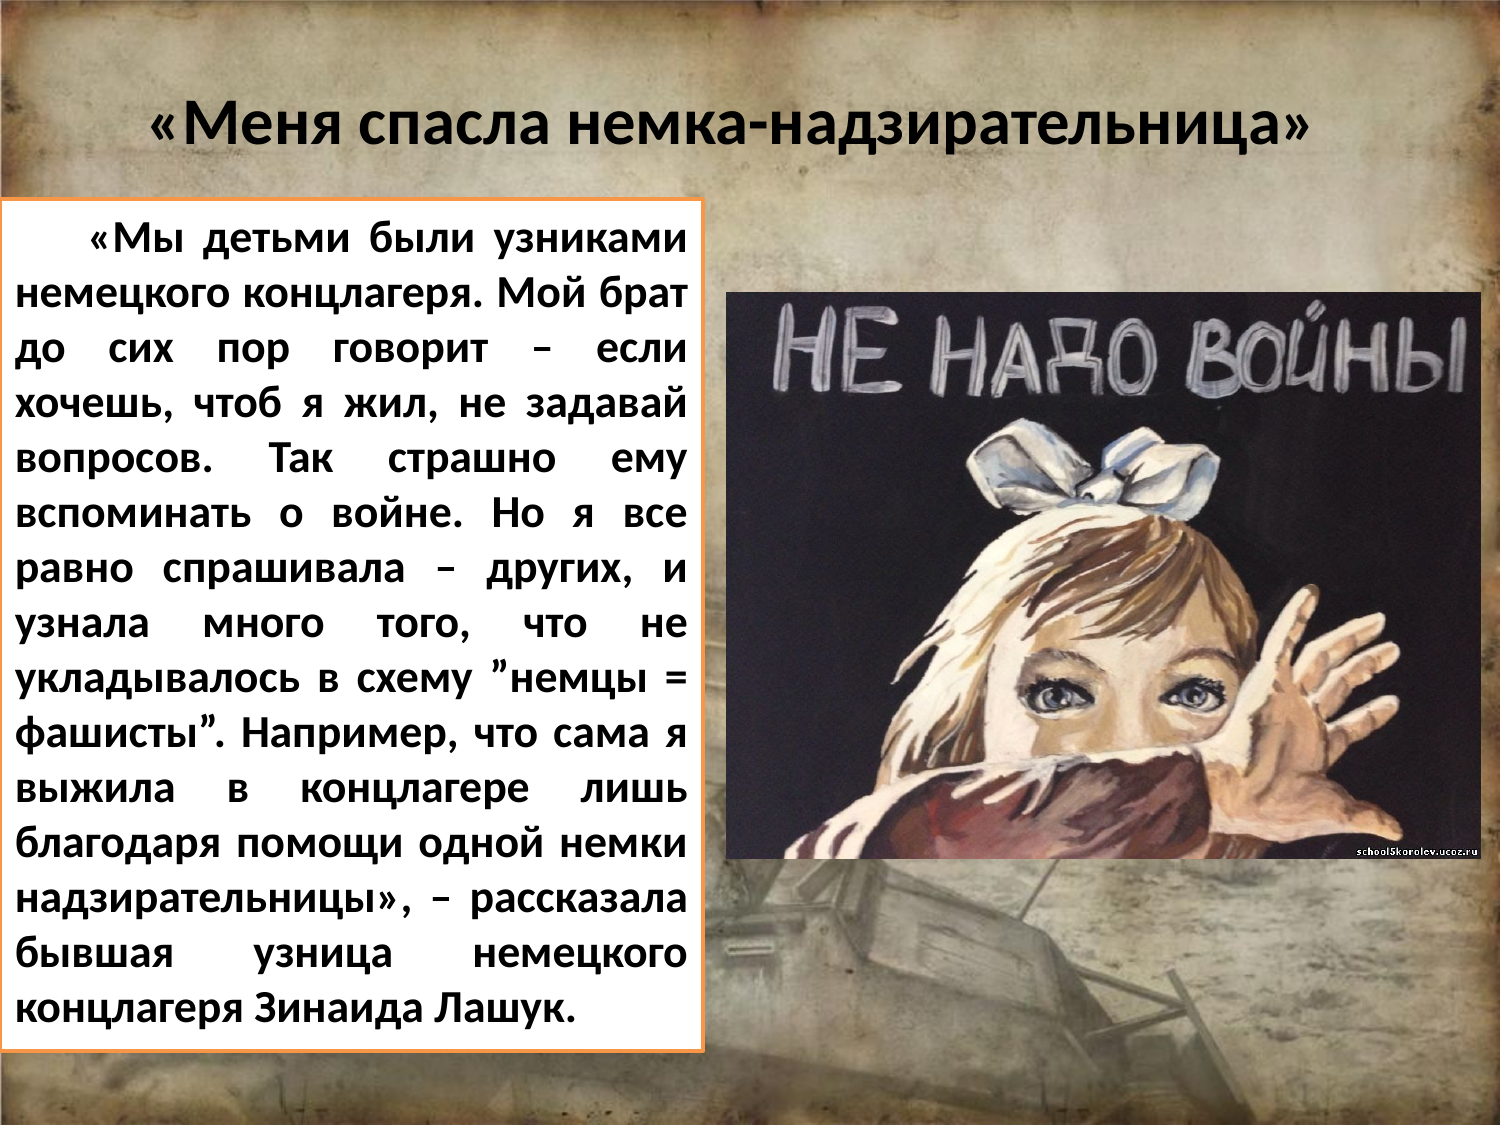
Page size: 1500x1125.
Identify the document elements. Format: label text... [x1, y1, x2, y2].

title «Меня спасла немка-надзирательница» [0, 70, 1465, 235]
list «Мы детьми были узниками немецкого концлагеря. Мой брат до сих пор говорит – если хочешь, чтоб я жил, не задавай вопросов. Так страшно ему вспоминать о войне. Но я все равно спрашивала – других, и узнала много того, что не укладывалось в схему ”немцы = фашисты”. Например, что сама я выжила в концлагере лишь благодаря помощи одной немки надзирательницы», – рассказала бывшая узница немецкого концлагеря Зинаида Лашук. [0, 199, 704, 1052]
picture [0, 0, 1500, 1125]
